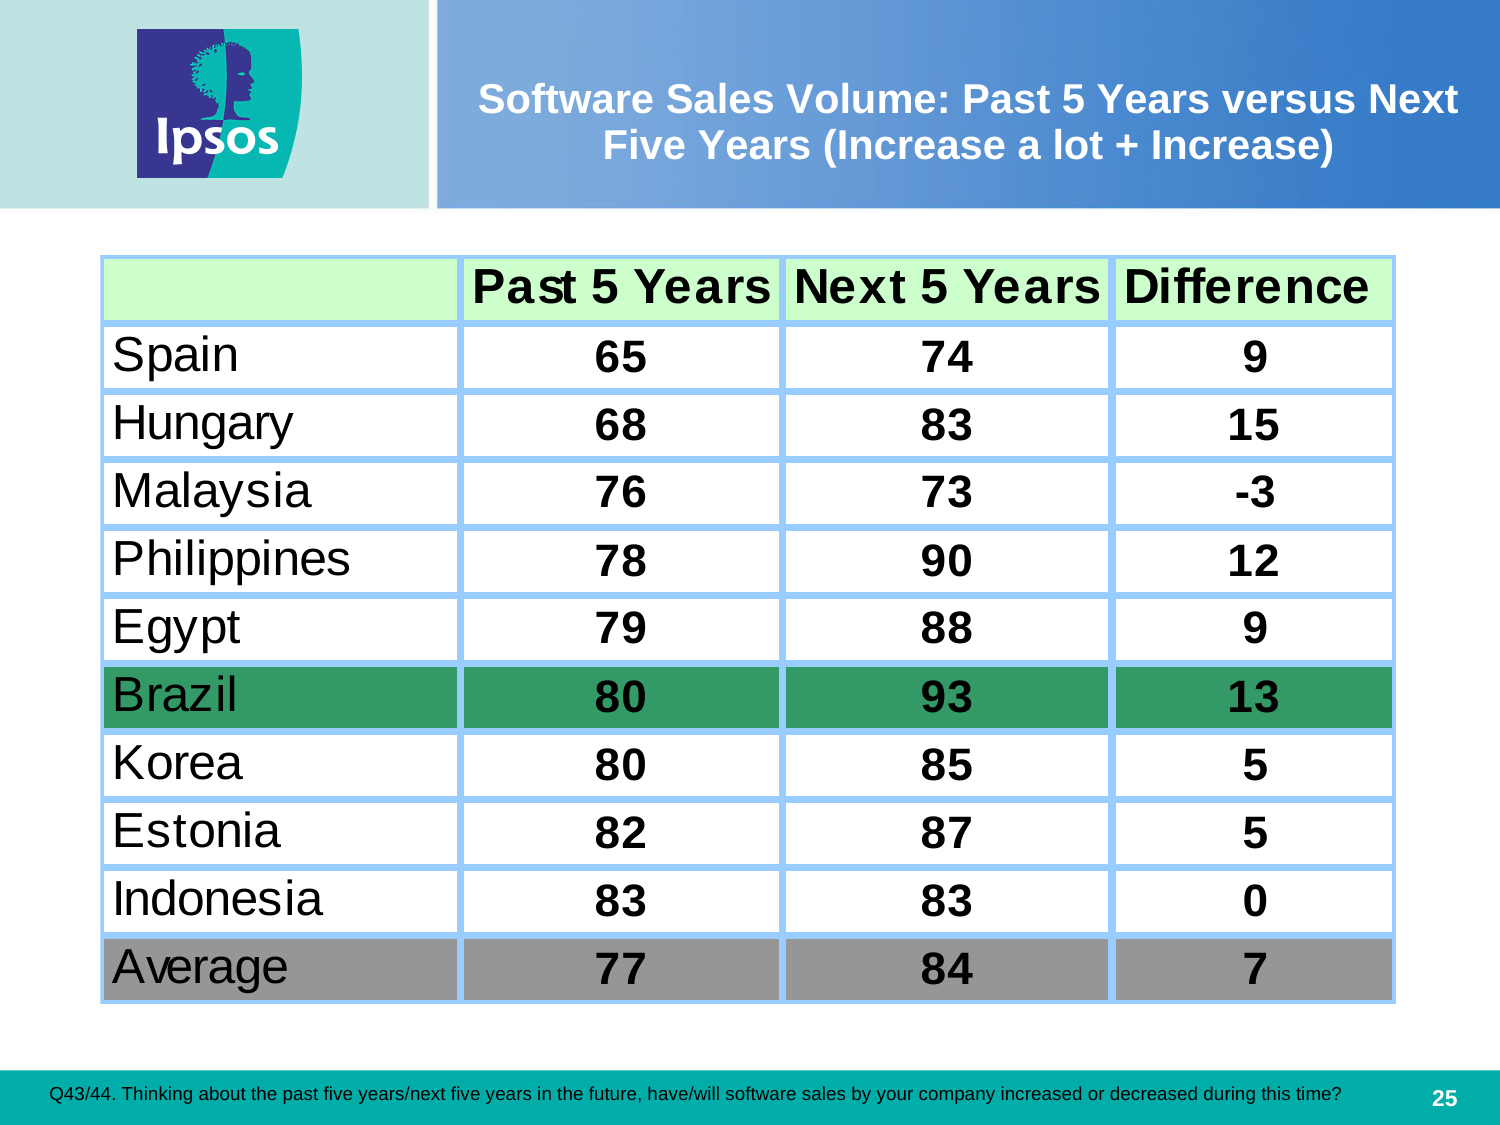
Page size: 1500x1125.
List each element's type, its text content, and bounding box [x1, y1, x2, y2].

text_box Q43/44. Thinking about the past five years/next five years in the future, have/will software sales by your company increased or decreased during this time? [29, 1079, 1365, 1112]
chart [100, 255, 1400, 1008]
picture [0, 0, 1500, 213]
title Software Sales Volume: Past 5 Years versus Next Five Years (Increase a lot + Increase) [462, 58, 1476, 177]
